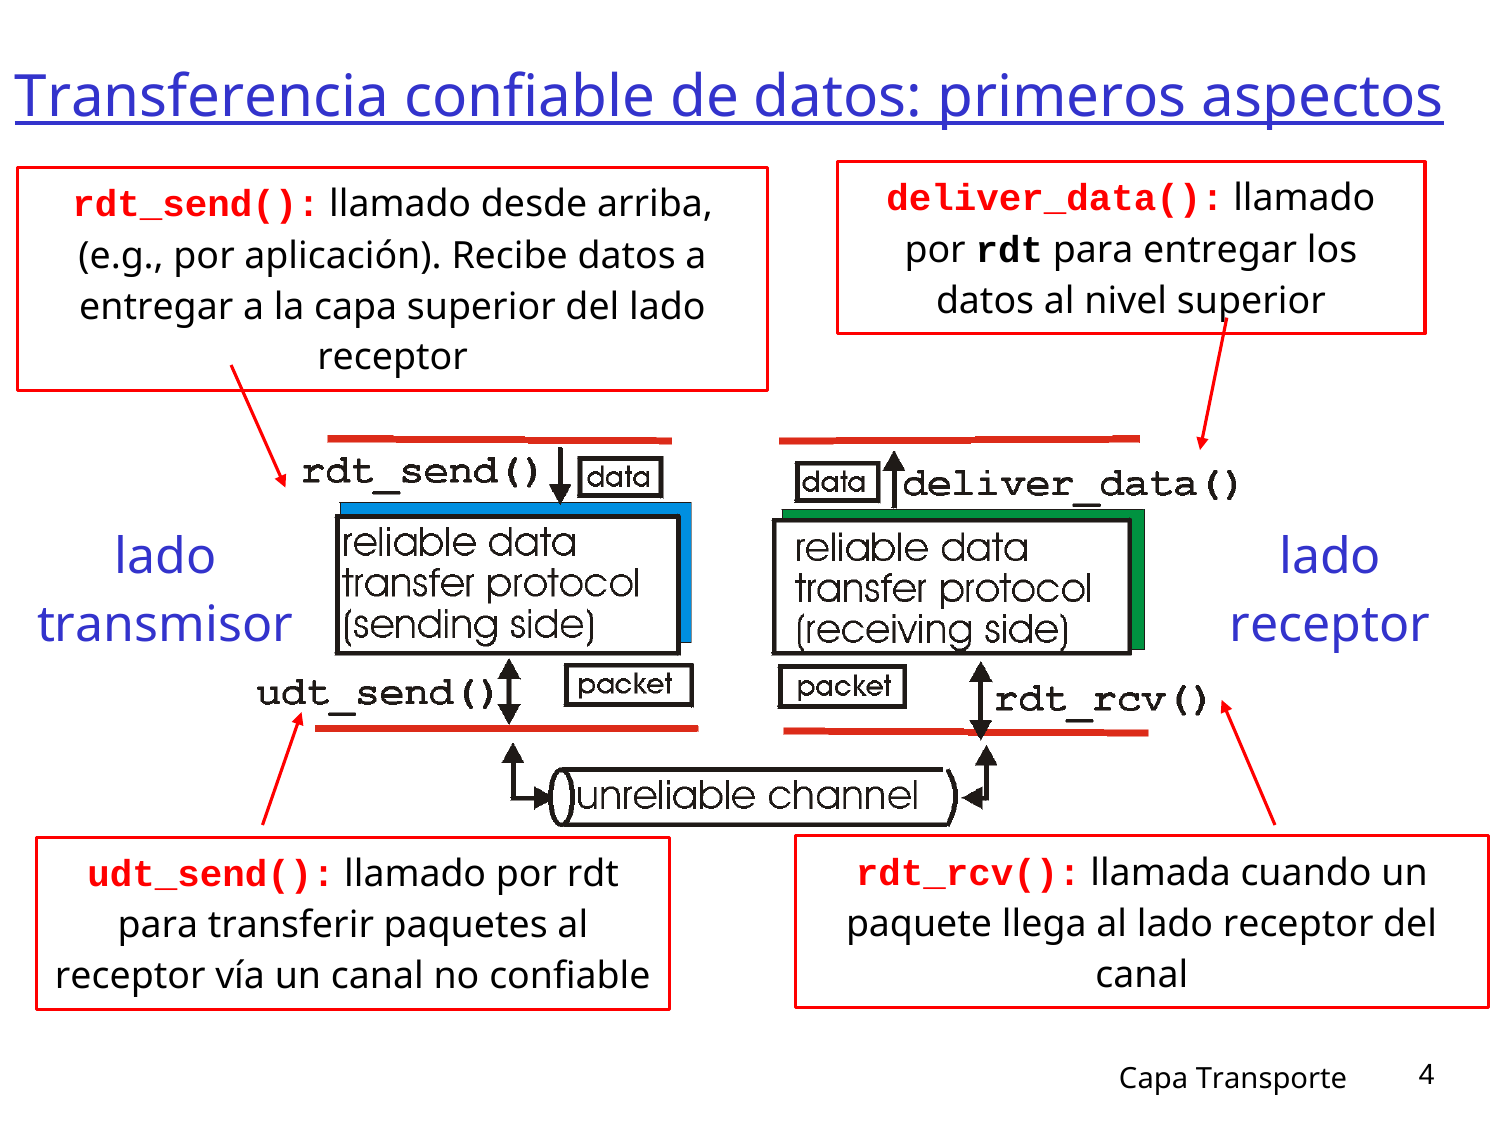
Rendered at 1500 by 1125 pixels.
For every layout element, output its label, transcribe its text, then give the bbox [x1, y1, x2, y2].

picture [256, 435, 1236, 827]
text_box rdt_rcv(): llamada cuando un paquete llega al lado receptor del canal [795, 835, 1489, 1008]
text_box udt_send(): llamado por rdt para transferir paquetes al receptor vía un canal no confiable [36, 837, 670, 1010]
text_box lado transmisor [22, 512, 309, 665]
title Transferencia confiable de datos: primeros aspectos [0, 0, 1500, 188]
text_box deliver_data(): llamado por rdt para entregar los datos al nivel superior [837, 161, 1426, 334]
text_box lado receptor [1214, 512, 1446, 665]
text_box rdt_send(): llamado desde arriba, (e.g., por aplicación). Recibe datos a entregar a la capa superior del lado receptor [17, 167, 768, 391]
